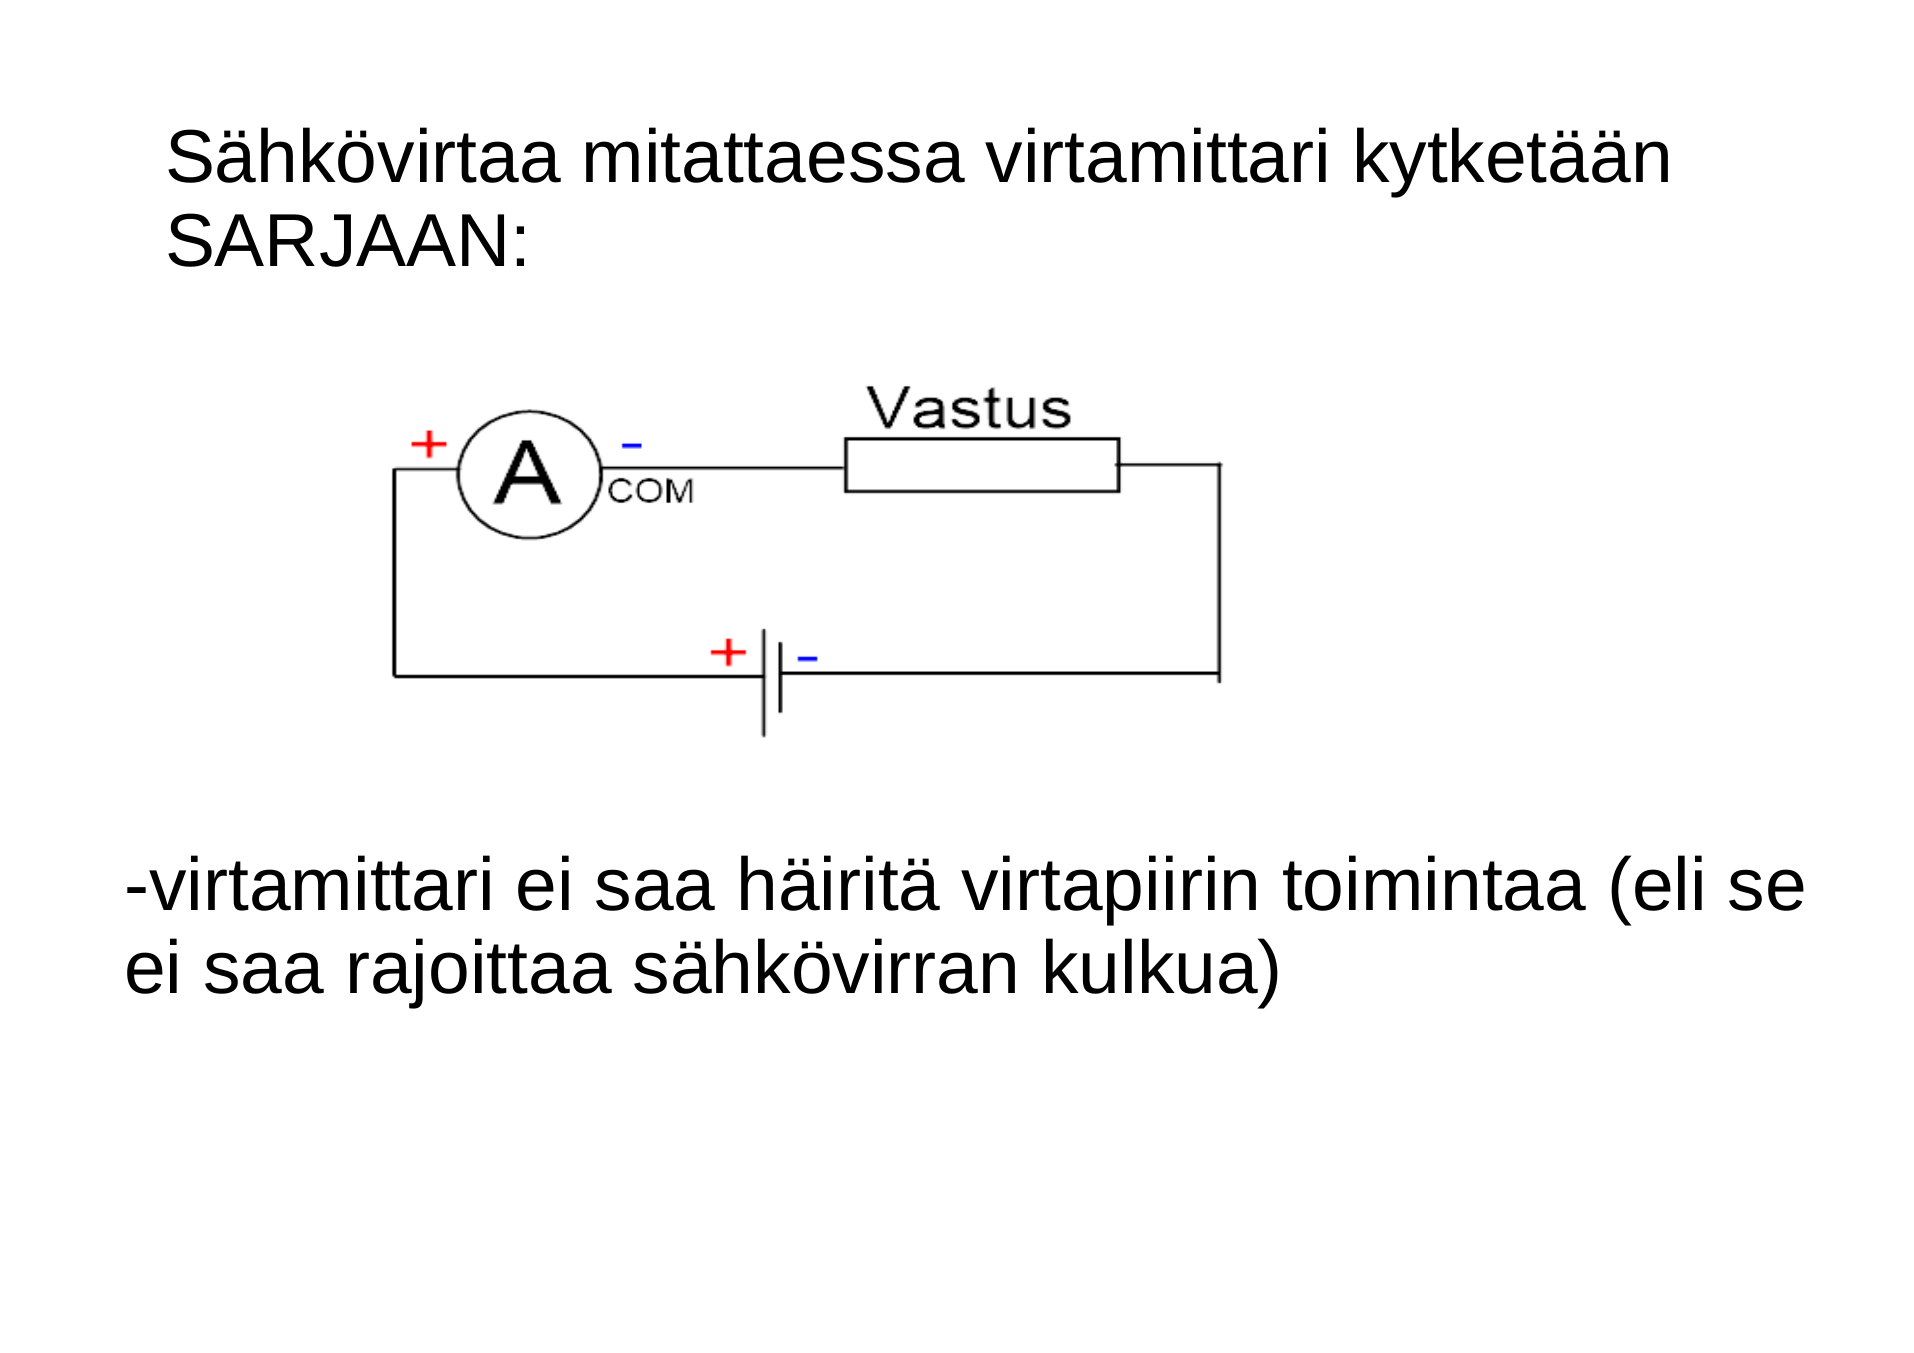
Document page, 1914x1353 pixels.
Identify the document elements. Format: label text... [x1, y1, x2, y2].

text_box Sähkövirtaa mitattaessa virtamittari kytketään SARJAAN: [150, 103, 1859, 513]
text_box -virtamittari ei saa häiritä virtapiirin toimintaa (eli se ei saa rajoittaa sähkövirran kulkua) [109, 830, 1869, 1031]
picture [331, 334, 1258, 751]
